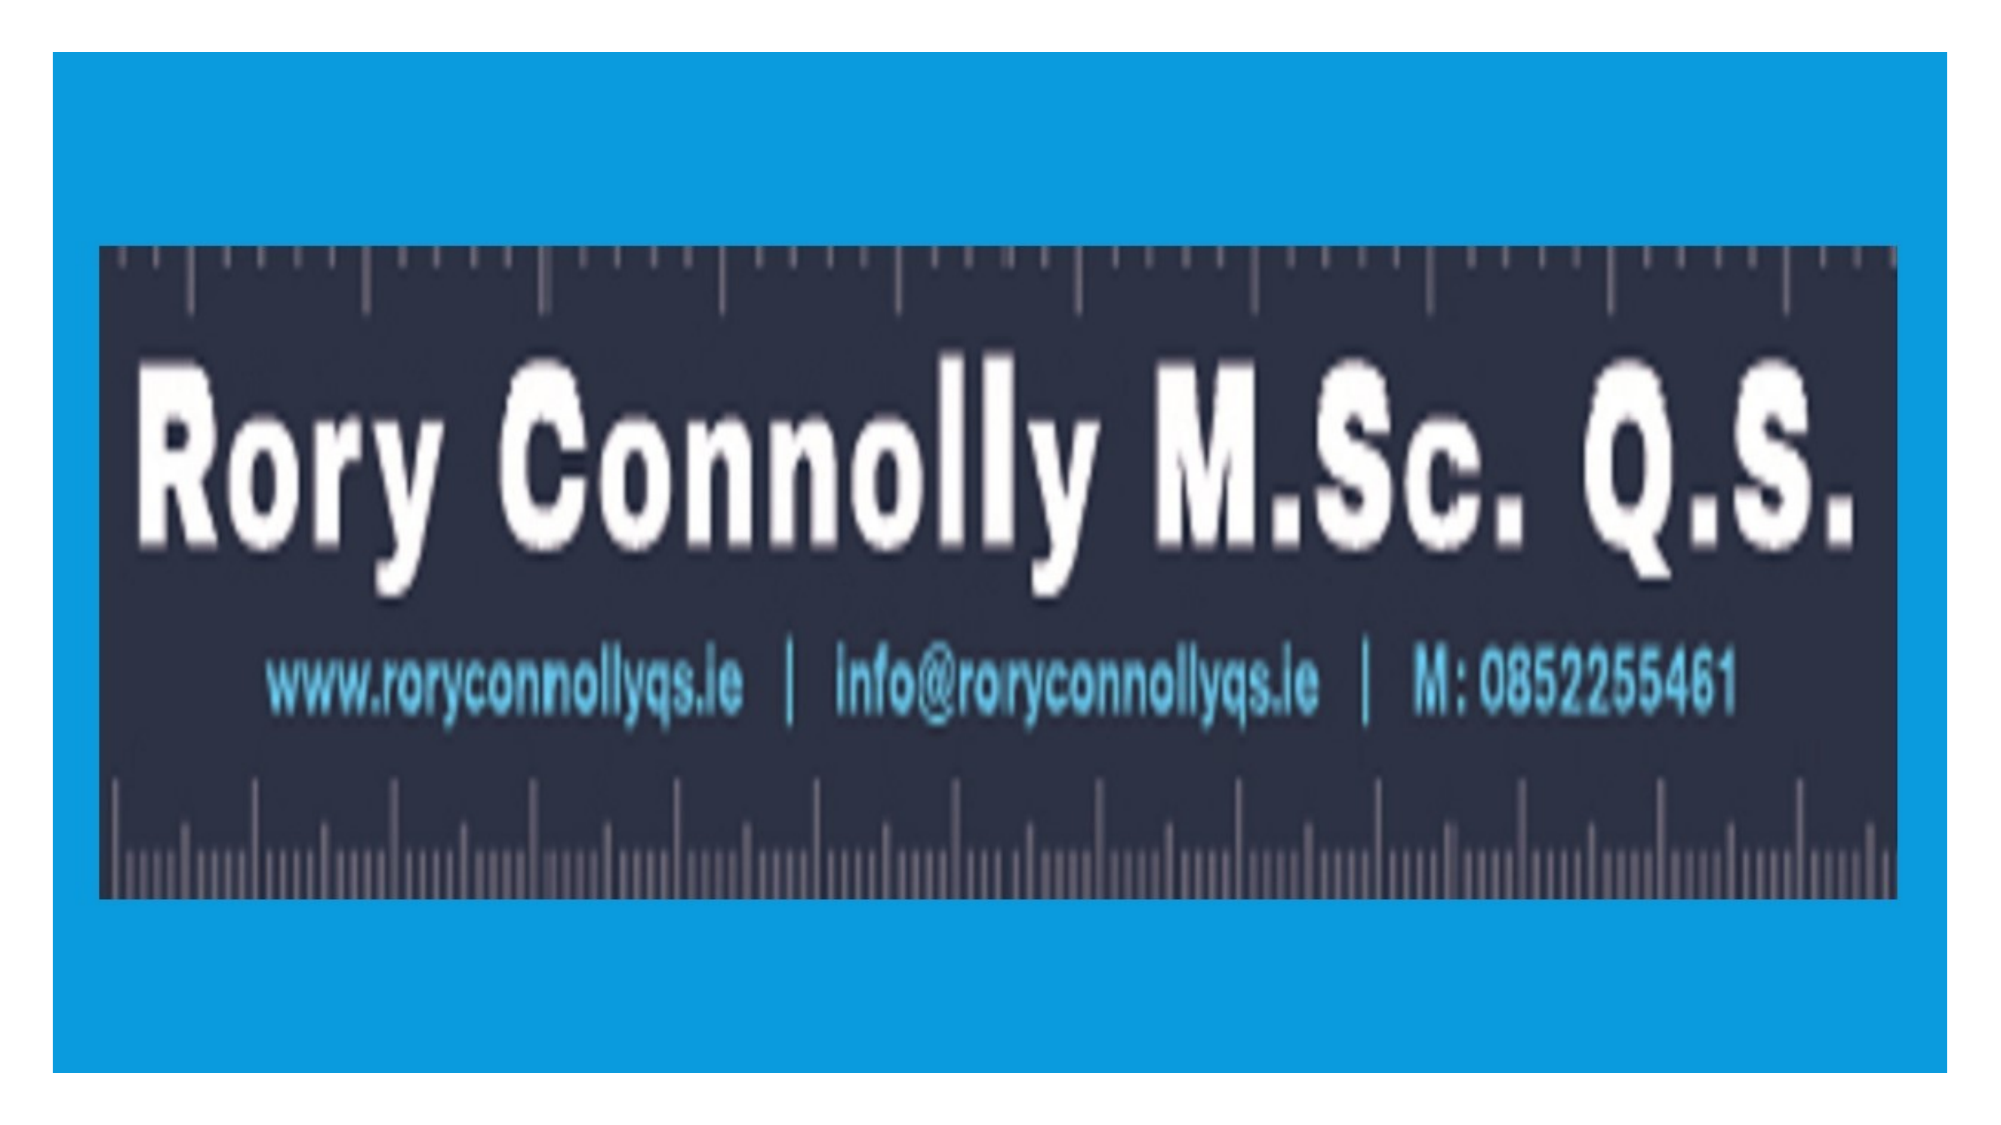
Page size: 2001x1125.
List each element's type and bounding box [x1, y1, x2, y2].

picture [96, 243, 1899, 902]
